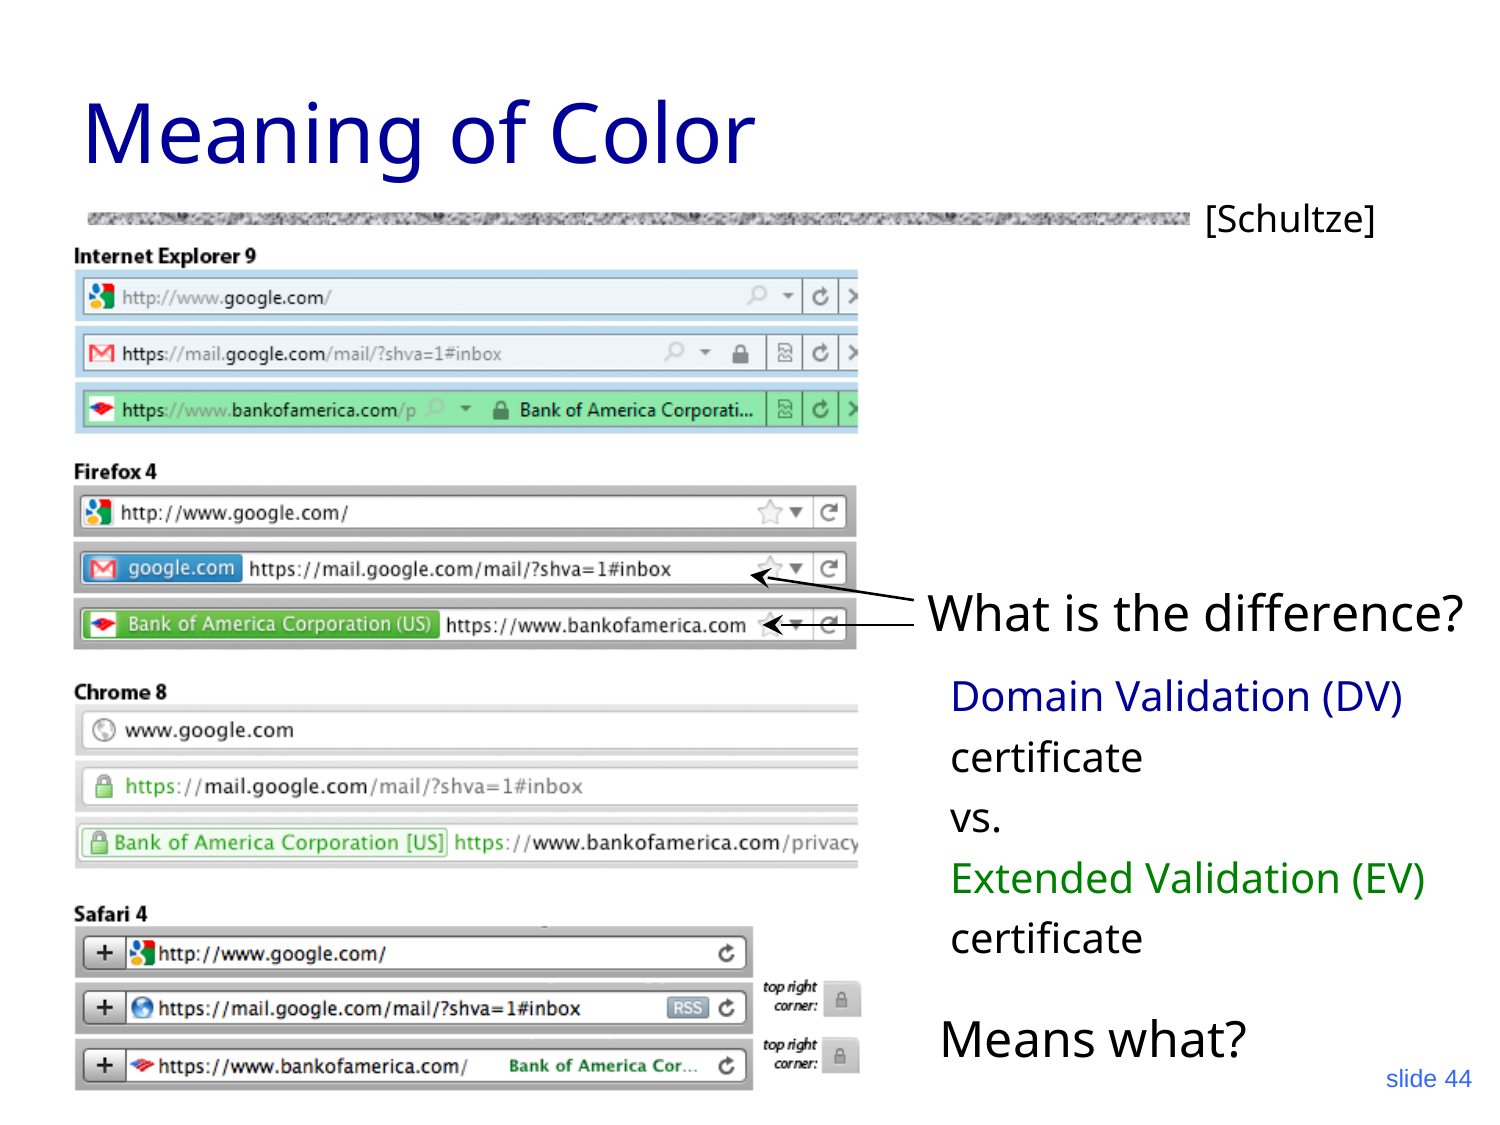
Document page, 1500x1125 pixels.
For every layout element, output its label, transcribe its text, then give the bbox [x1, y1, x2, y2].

title Meaning of Color [66, 37, 1342, 188]
picture [66, 237, 888, 1101]
text_box slide <number> [1174, 1025, 1488, 1101]
text_box Means what? [924, 999, 1263, 1076]
text_box What is the difference? [912, 574, 1480, 650]
picture [87, 212, 1189, 226]
text_box Domain Validation (DV) certificate vs. Extended Validation (EV) certificate [935, 662, 1441, 970]
text_box [Schultze] [1189, 187, 1392, 248]
